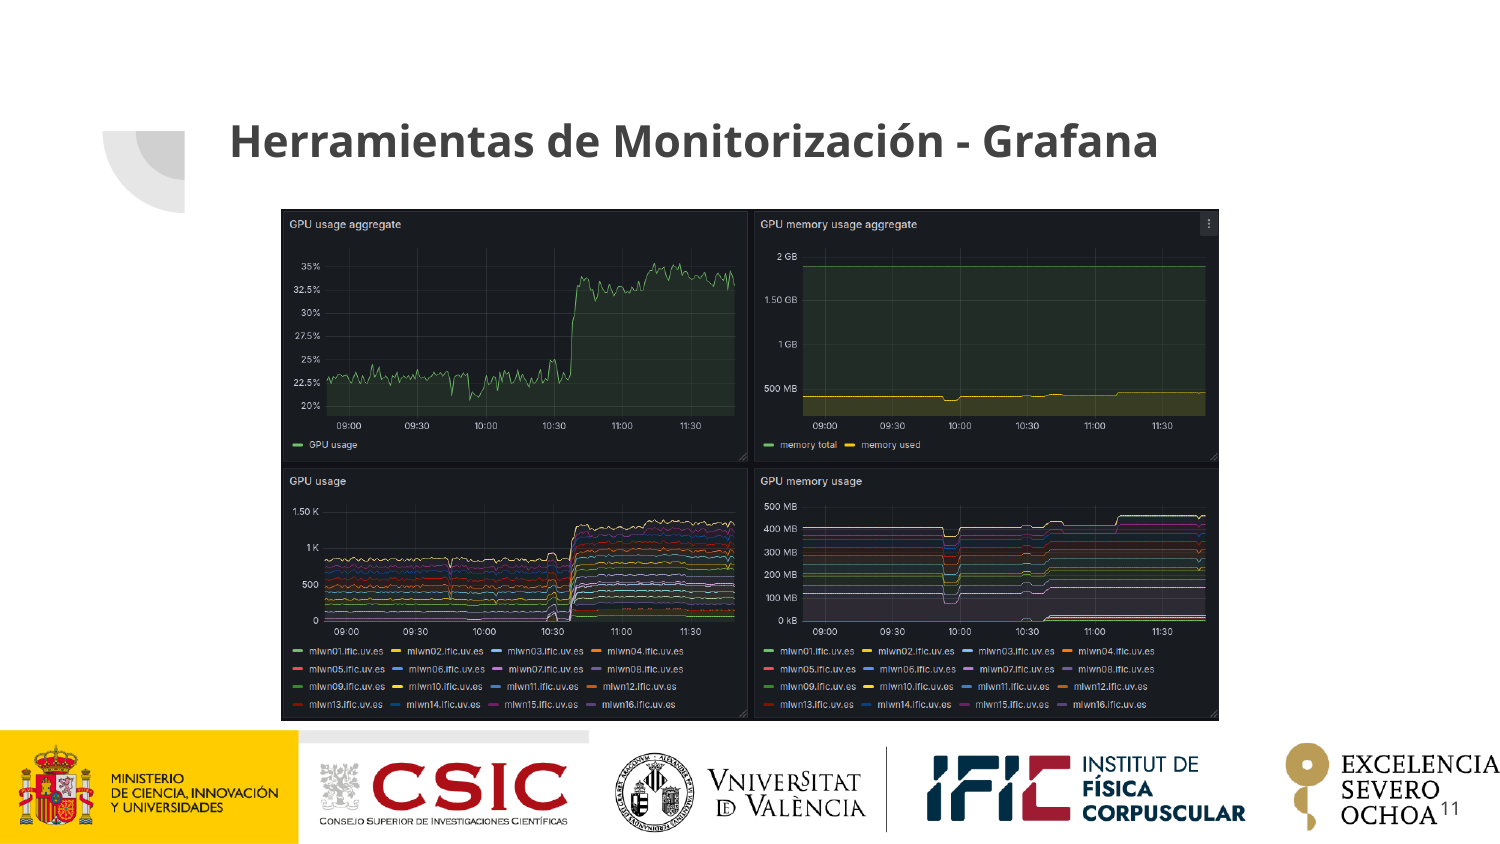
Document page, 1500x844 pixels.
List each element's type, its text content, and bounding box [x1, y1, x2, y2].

picture [281, 209, 1219, 721]
title Herramientas de Monitorización - Grafana [213, 98, 1368, 210]
picture [0, 730, 1500, 844]
slide_number <number> [1386, 777, 1477, 842]
